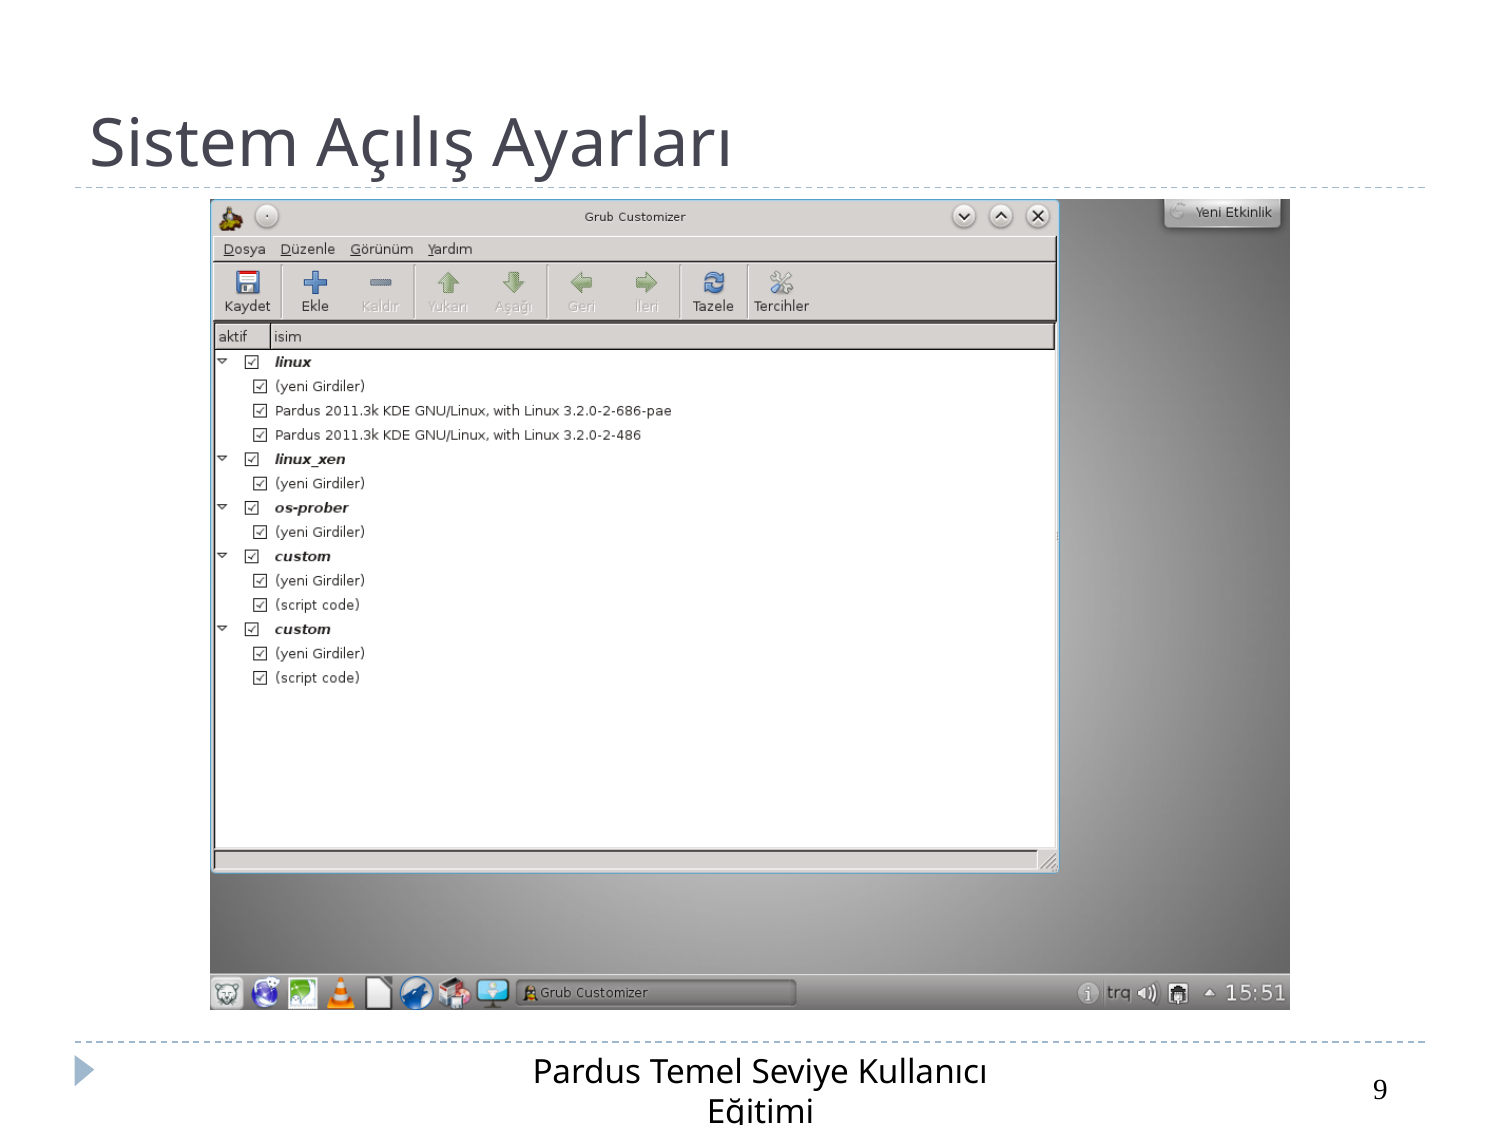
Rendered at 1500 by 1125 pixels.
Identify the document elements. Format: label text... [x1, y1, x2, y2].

picture [210, 199, 1290, 1010]
title Sistem Açılış Ayarları [75, 24, 1425, 188]
